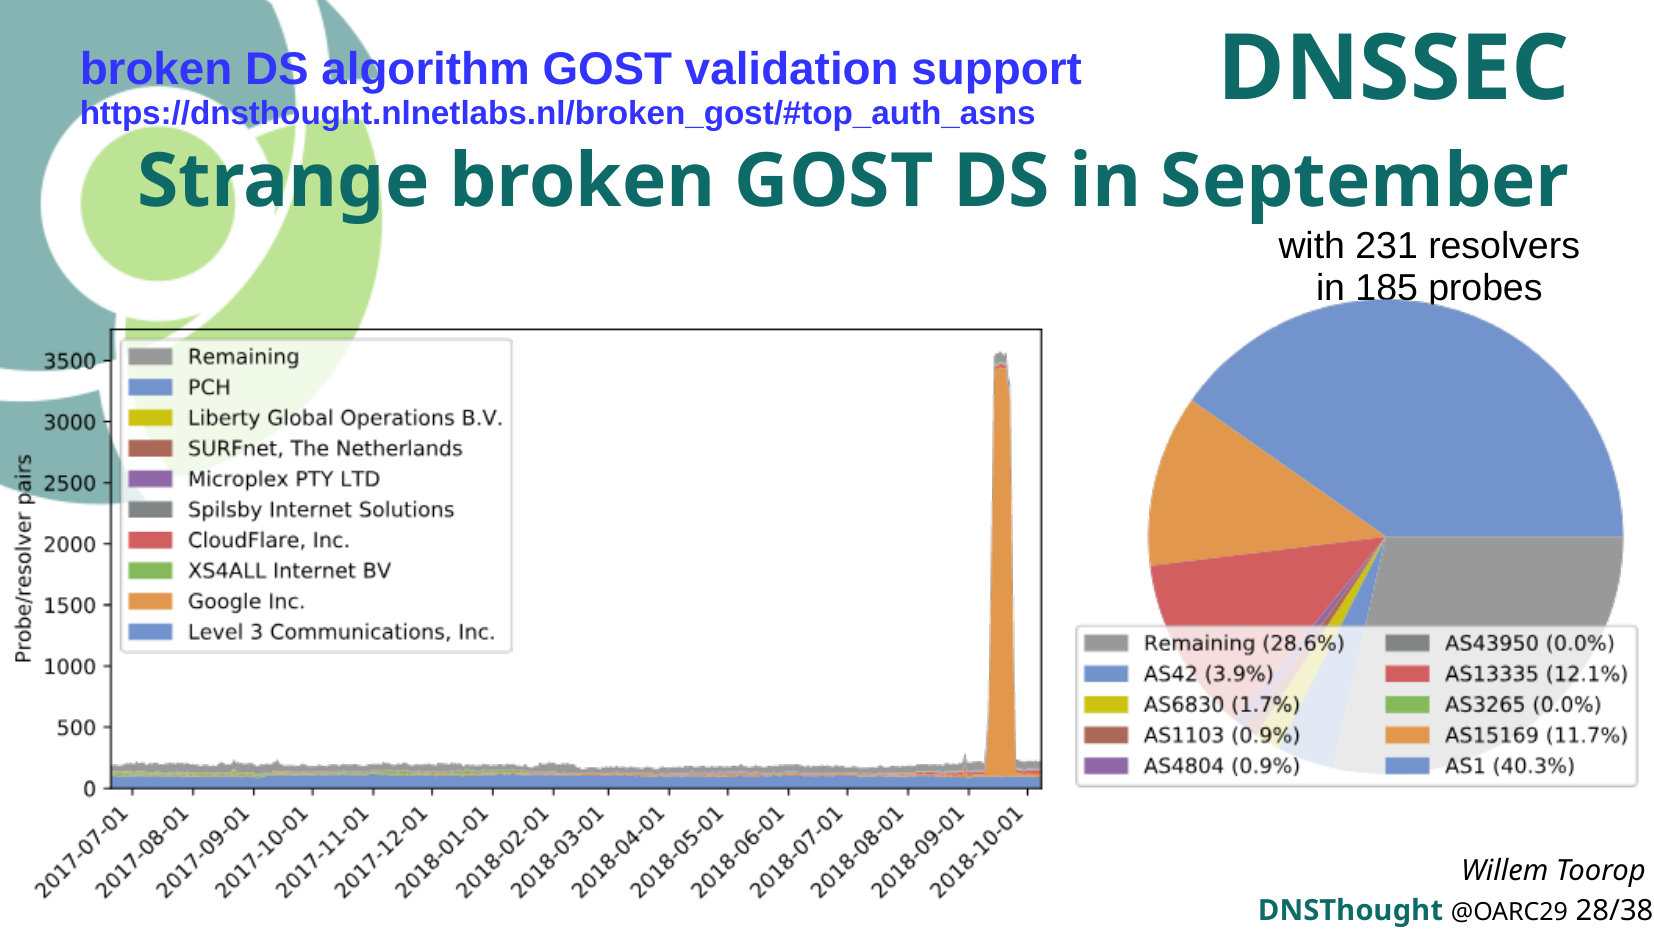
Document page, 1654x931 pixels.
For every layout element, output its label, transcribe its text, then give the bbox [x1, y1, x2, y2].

text_box with 231 resolvers in 185 probes [1263, 217, 1654, 253]
title DNSSEC Strange broken GOST DS in September [35, 0, 1571, 255]
picture [0, 0, 1654, 918]
text_box broken DS algorithm GOST validation support https://dnsthought.nlnetlabs.nl/broken_gost/#top_auth_asns [64, 35, 1176, 125]
